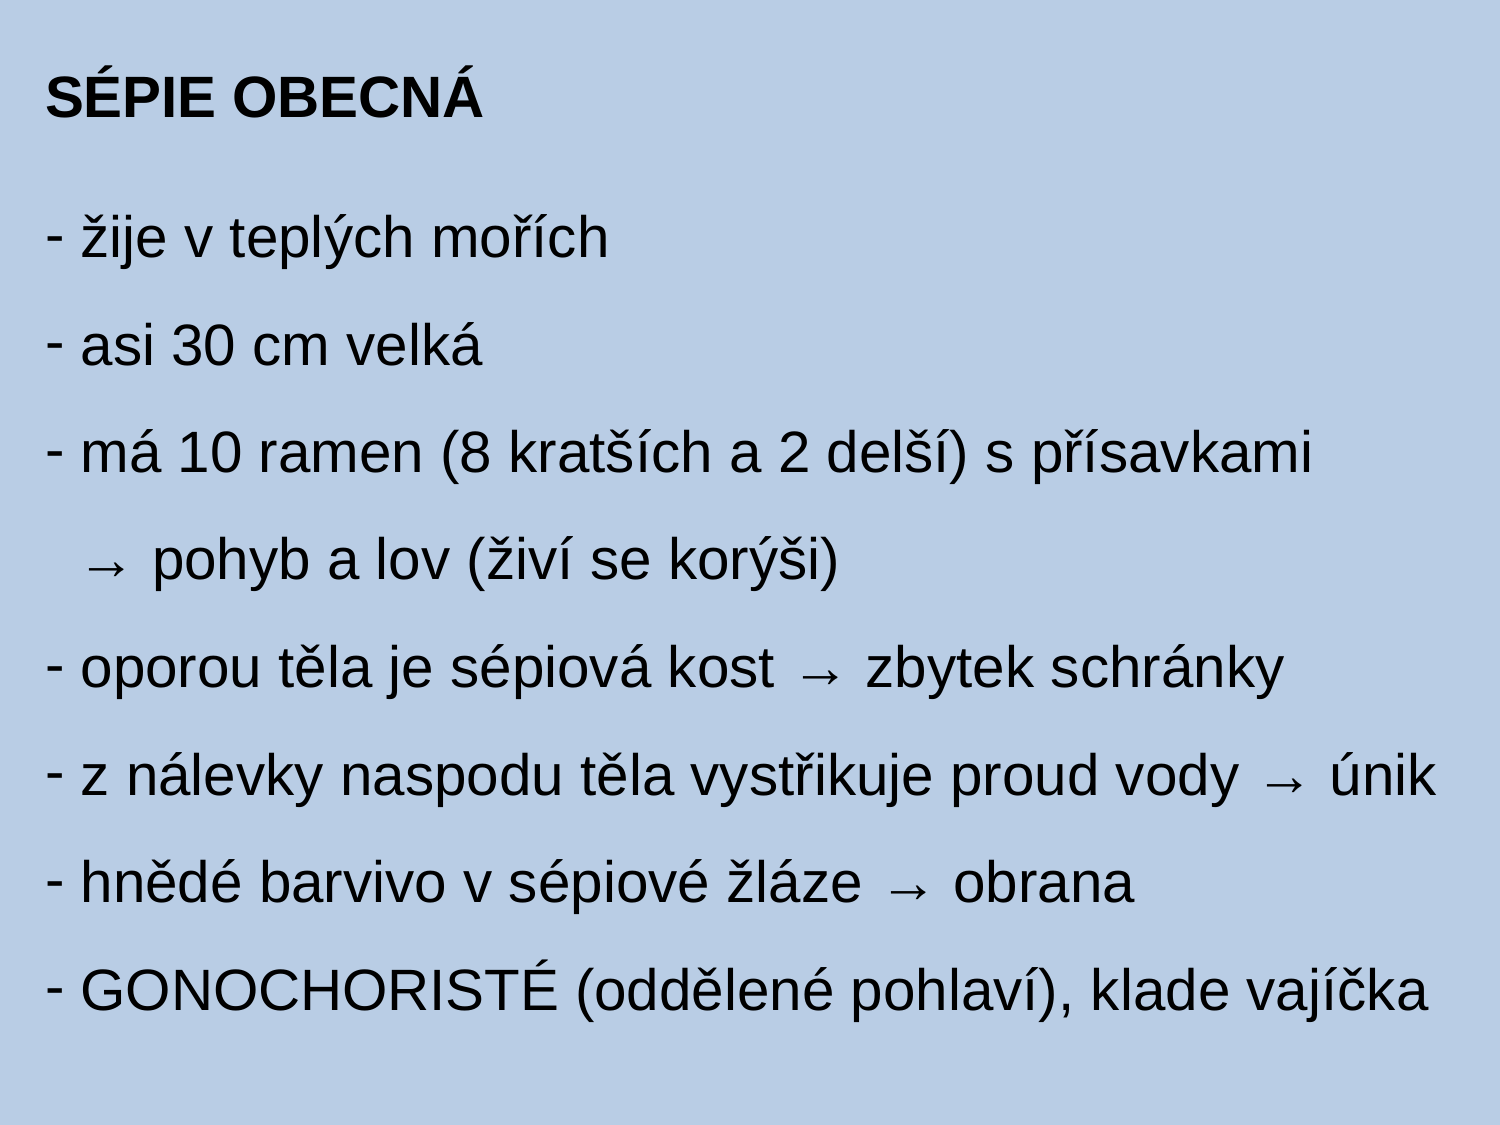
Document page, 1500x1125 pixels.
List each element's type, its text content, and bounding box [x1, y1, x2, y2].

text_box SÉPIE OBECNÁ žije v teplých mořích asi 30 cm velká má 10 ramen (8 kratších a 2 delší) s přísavkami → pohyb a lov (živí se korýši) oporou těla je sépiová kost → zbytek schránky z nálevky naspodu těla vystřikuje proud vody → únik hnědé barvivo v sépiové žláze → obrana GONOCHORISTÉ (oddělené pohlaví), klade vajíčka [30, 51, 1454, 1030]
